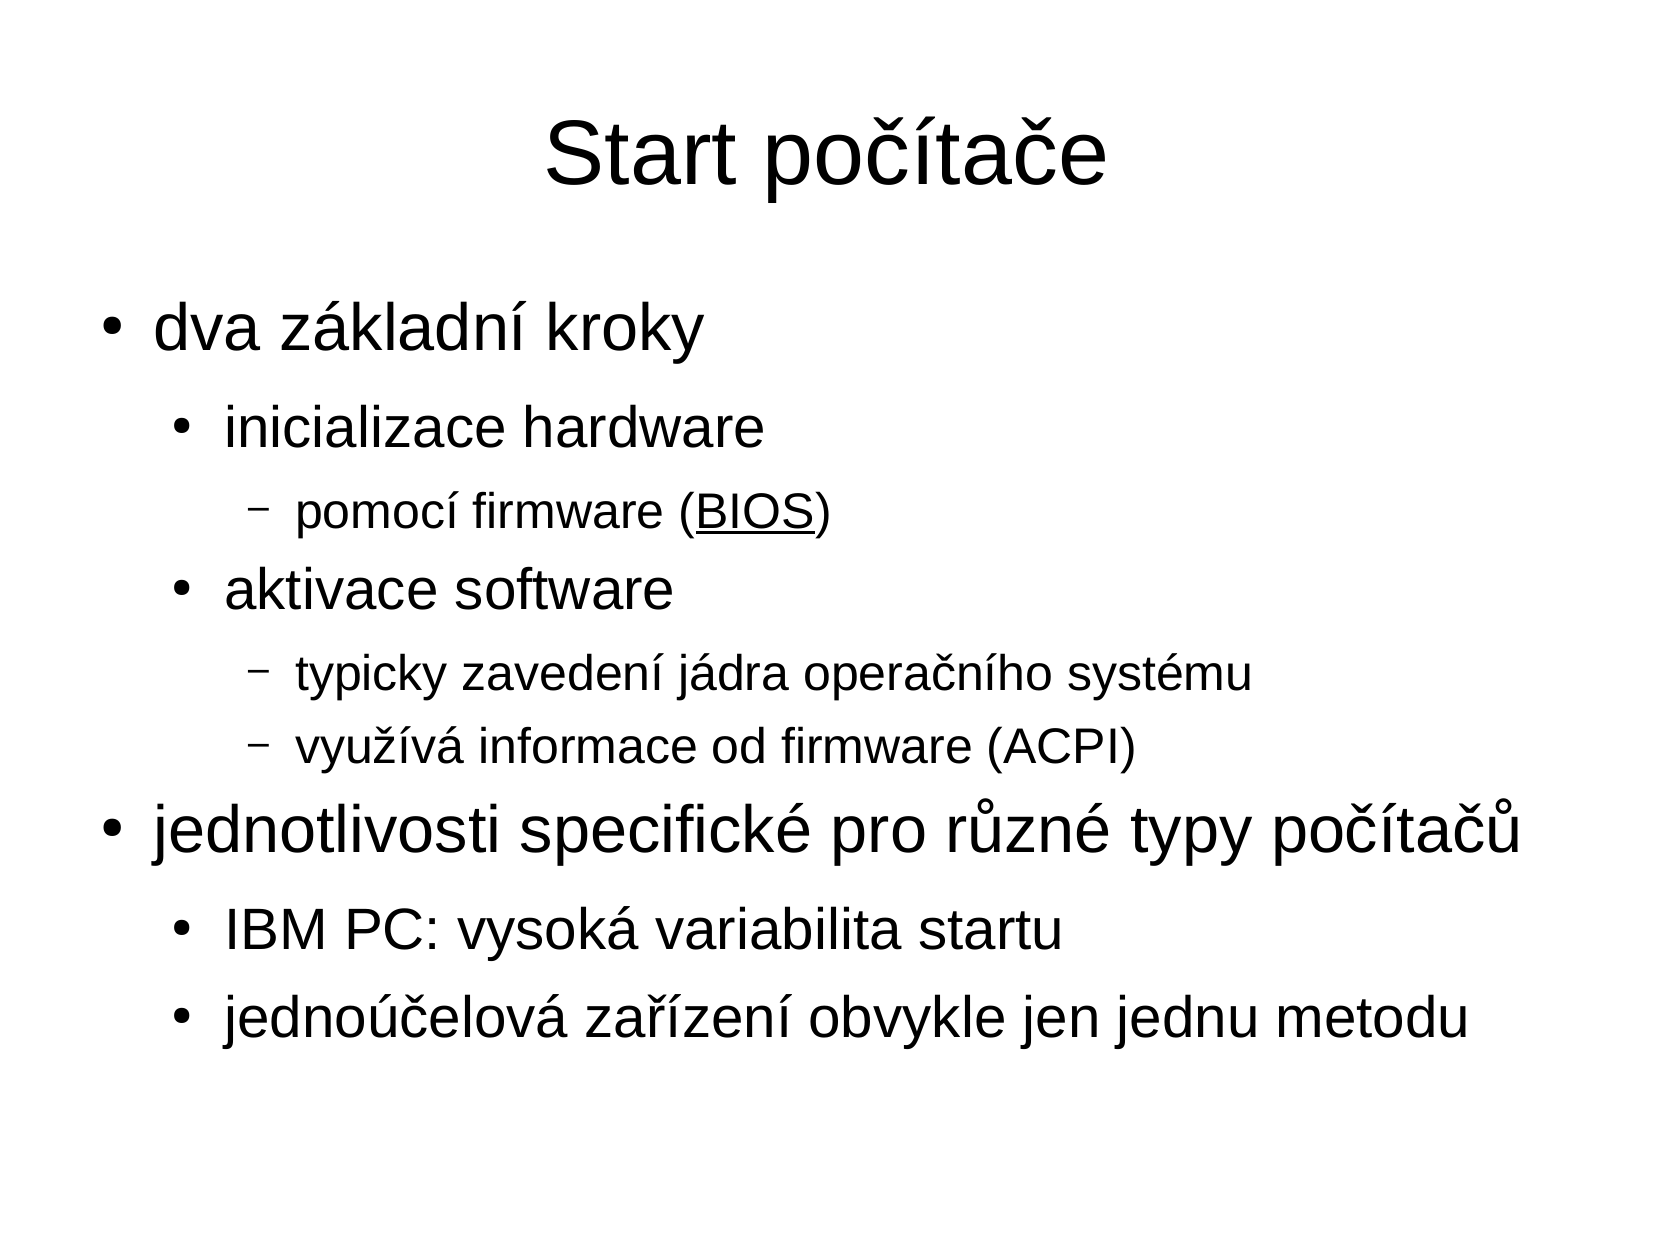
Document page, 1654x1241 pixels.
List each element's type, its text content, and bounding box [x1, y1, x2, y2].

list dva základní kroky inicializace hardware pomocí firmware (BIOS) aktivace software typicky zavedení jádra operačního systému využívá informace od firmware (ACPI) jednotlivosti specifické pro různé typy počítačů IBM PC: vysoká variabilita startu jednoúčelová zařízení obvykle jen jednu metodu [82, 290, 1571, 1094]
title Start počítače [82, 56, 1571, 250]
